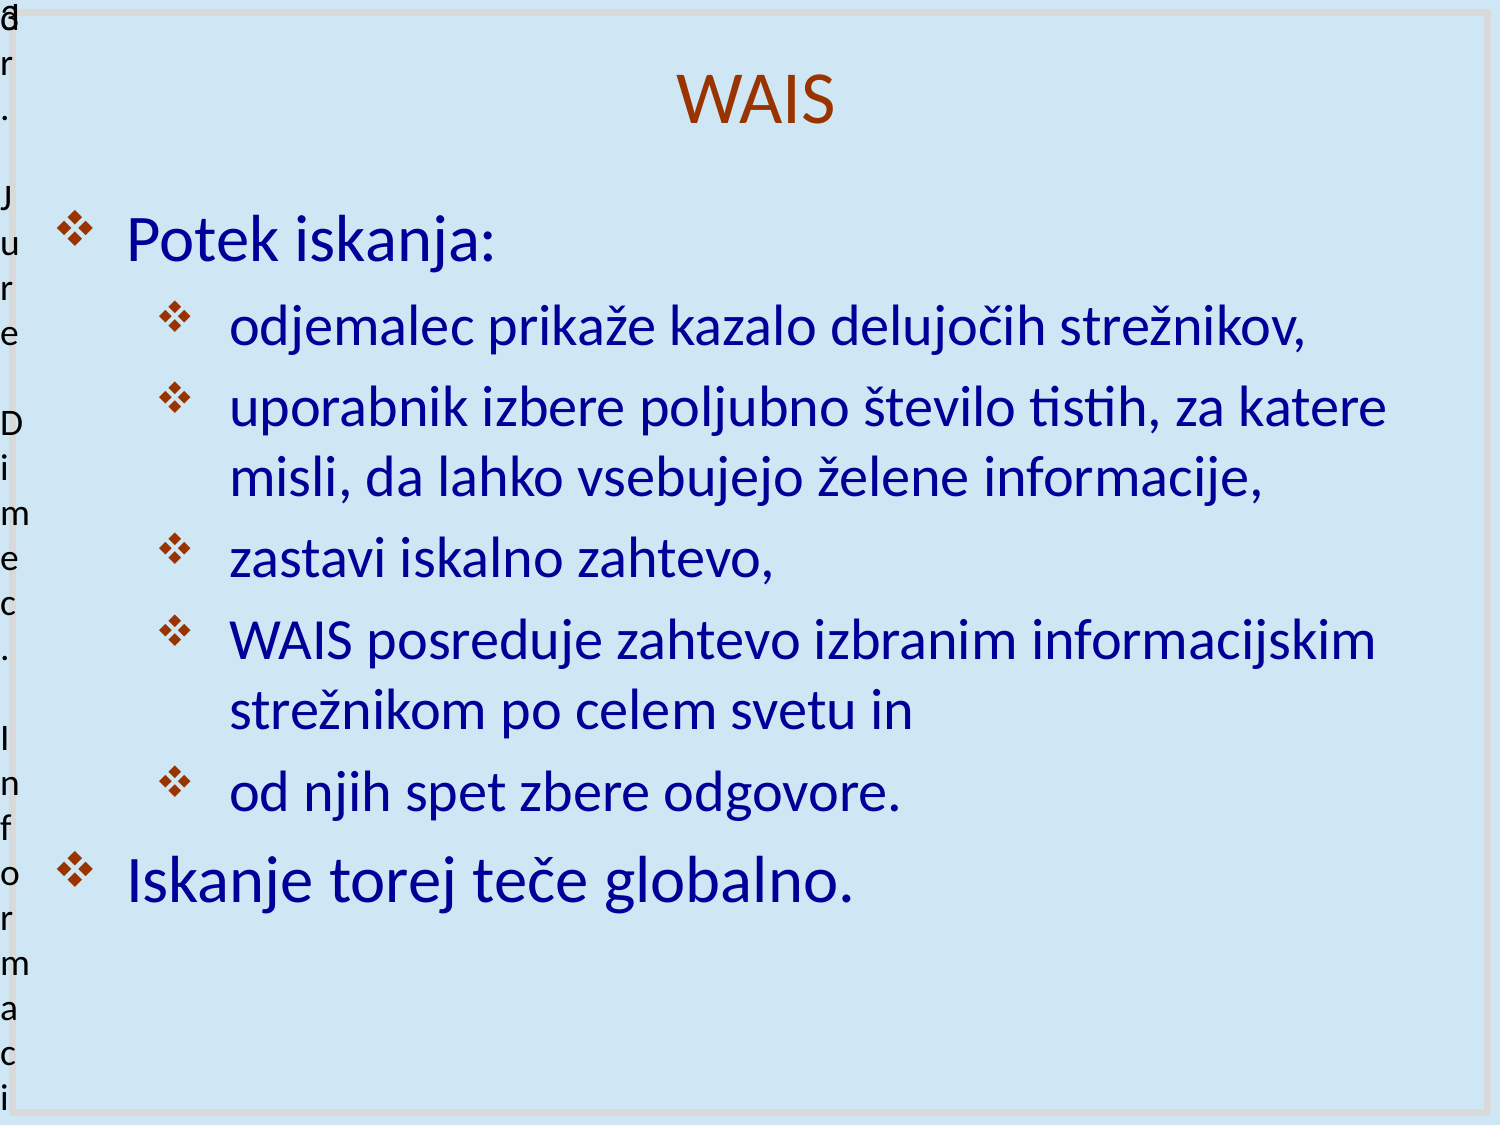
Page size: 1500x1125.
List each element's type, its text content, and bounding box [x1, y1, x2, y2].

list Potek iskanja: odjemalec prikaže kazalo delujočih strežnikov, uporabnik izbere poljubno število tistih, za katere misli, da lahko vsebujejo želene informacije, zastavi iskalno zahtevo, WAIS posreduje zahtevo izbranim informacijskim strežnikom po celem svetu in od njih spet zbere odgovore. Iskanje torej teče globalno. [37, 187, 1475, 1050]
title WAIS [37, 37, 1475, 150]
